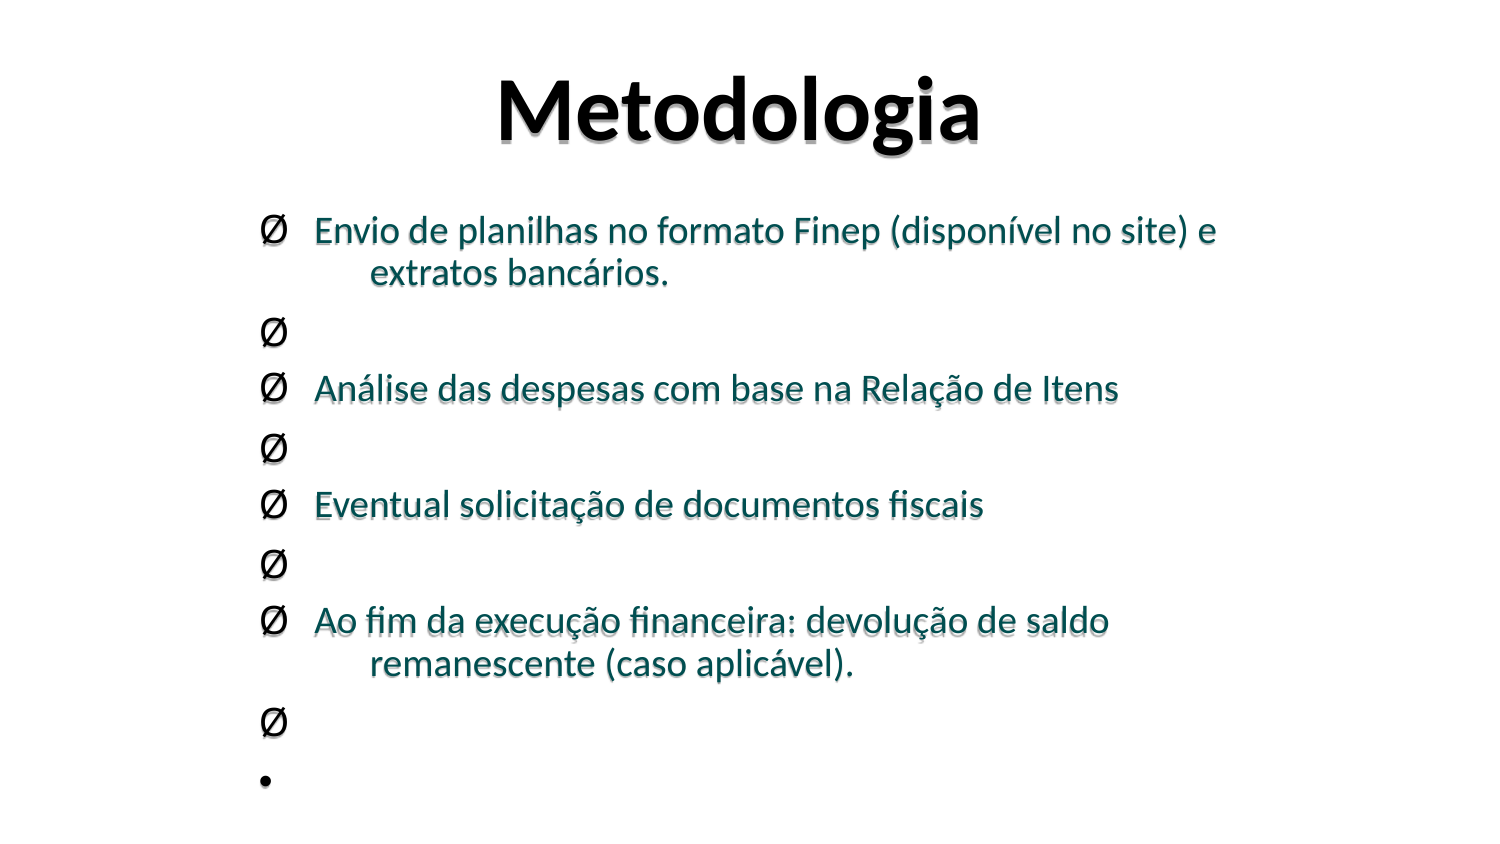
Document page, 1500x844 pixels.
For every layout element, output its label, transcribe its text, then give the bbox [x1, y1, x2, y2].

list Envio de planilhas no formato Finep (disponível no site) e extratos bancários. Análise das despesas com base na Relação de Itens Eventual solicitação de documentos fiscais Ao fim da execução financeira: devolução de saldo remanescente (caso aplicável). [243, 201, 1257, 694]
title Metodologia [75, 33, 1426, 175]
